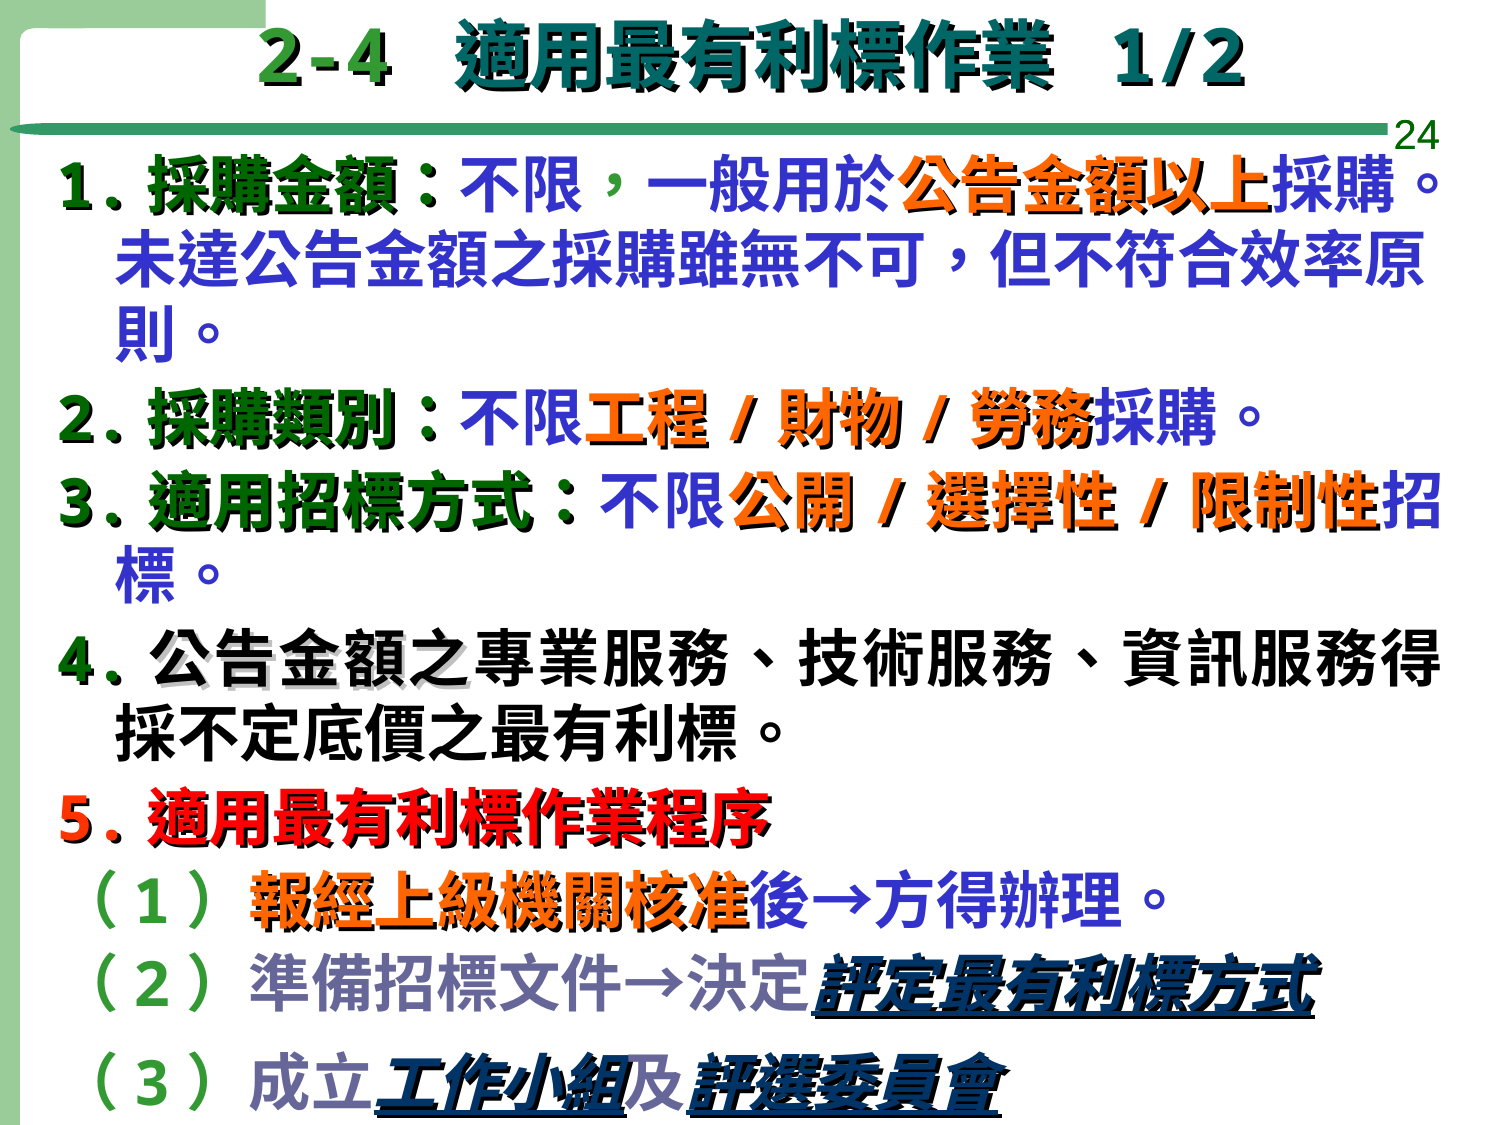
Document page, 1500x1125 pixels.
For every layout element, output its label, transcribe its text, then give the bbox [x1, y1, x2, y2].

text_box [1378, 90, 1491, 166]
title 2-4 適用最有利標作業 1/2 [0, 0, 1500, 126]
text_box 1.採購金額：不限，一般用於公告金額以上採購。未達公告金額之採購雖無不可，但不符合效率原則。 2.採購類別：不限工程/財物/勞務採購。 3.適用招標方式：不限公開/選擇性/限制性招標。 4.公告金額之專業服務、技術服務、資訊服務得採不定底價之最有利標。 5.適用最有利標作業程序 （1）報經上級機關核准後→方得辦理。 （2）準備招標文件→決定評定最有利標方式 （3）成立工作小組及評選委員會 [41, 137, 1459, 1082]
